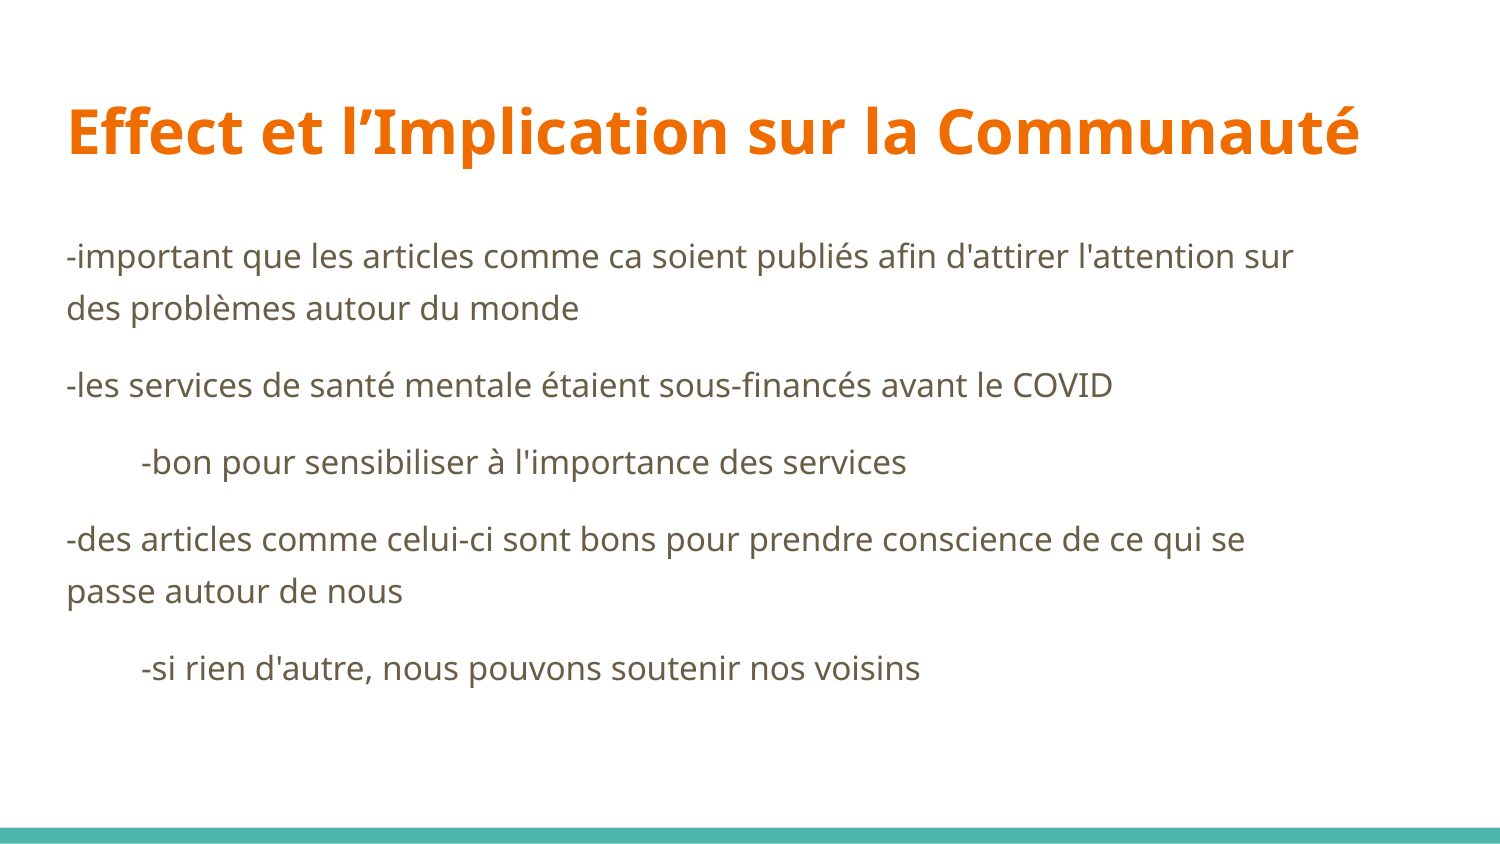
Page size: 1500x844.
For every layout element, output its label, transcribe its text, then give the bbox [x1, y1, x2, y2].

list -important que les articles comme ca soient publiés afin d'attirer l'attention sur des problèmes autour du monde -les services de santé mentale étaient sous-financés avant le COVID -bon pour sensibiliser à l'importance des services -des articles comme celui-ci sont bons pour prendre conscience de ce qui se passe autour de nous -si rien d'autre, nous pouvons soutenir nos voisins [51, 211, 1324, 753]
title Effect et l’Implication sur la Communauté [51, 72, 1449, 189]
